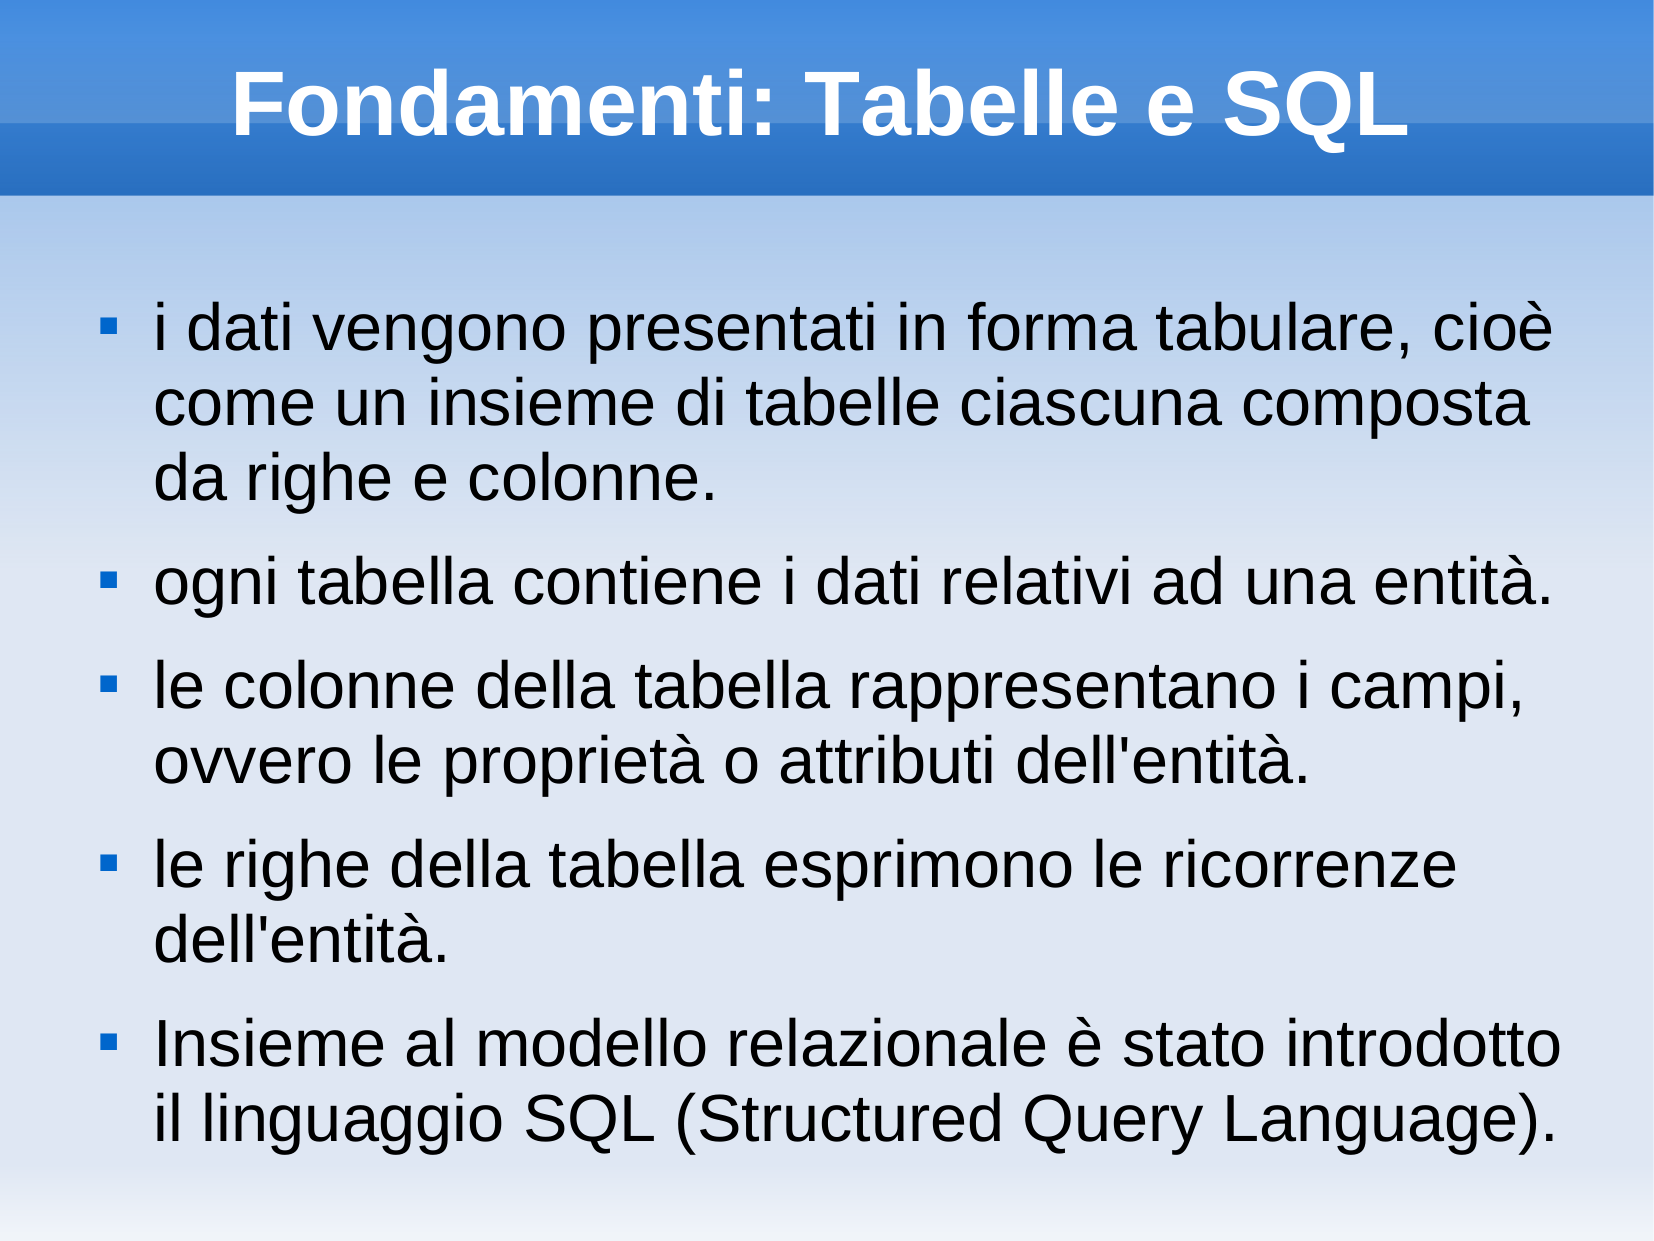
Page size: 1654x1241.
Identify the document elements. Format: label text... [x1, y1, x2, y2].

picture [0, 0, 1654, 1241]
title Fondamenti: Tabelle e SQL [76, 7, 1565, 200]
list i dati vengono presentati in forma tabulare, cioè come un insieme di tabelle ciascuna composta da righe e colonne. ogni tabella contiene i dati relativi ad una entità. le colonne della tabella rappresentano i campi, ovvero le proprietà o attributi dell'entità. le righe della tabella esprimono le ricorrenze dell'entità. Insieme al modello relazionale è stato introdotto il linguaggio SQL (Structured Query Language). [82, 290, 1571, 1157]
